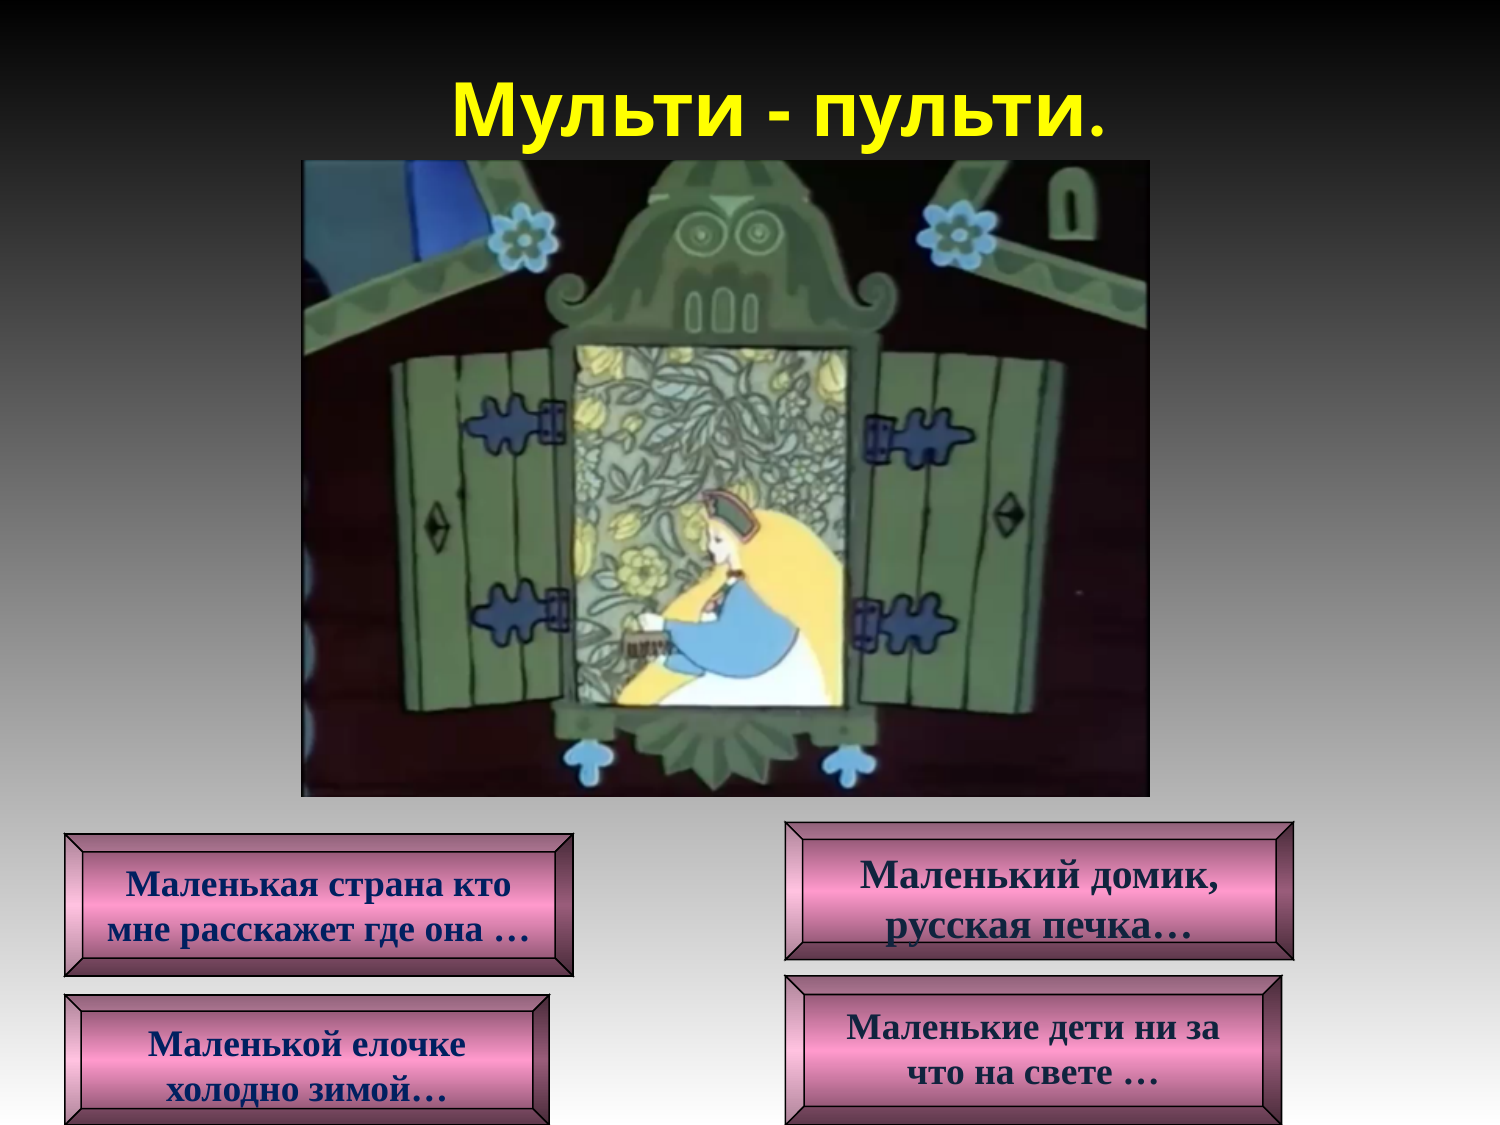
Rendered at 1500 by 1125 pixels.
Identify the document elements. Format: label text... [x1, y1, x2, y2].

text_box Маленький домик, русская печка… [803, 840, 1276, 942]
picture [301, 160, 1150, 797]
text_box Маленькая страна кто мне расскажет где она … [83, 852, 555, 958]
text_box Маленькие дети ни за что на свете … [805, 995, 1262, 1106]
text_box Мульти - пульти. [435, 54, 1123, 160]
text_box Маленькой елочке холодно зимой… [82, 1012, 532, 1108]
